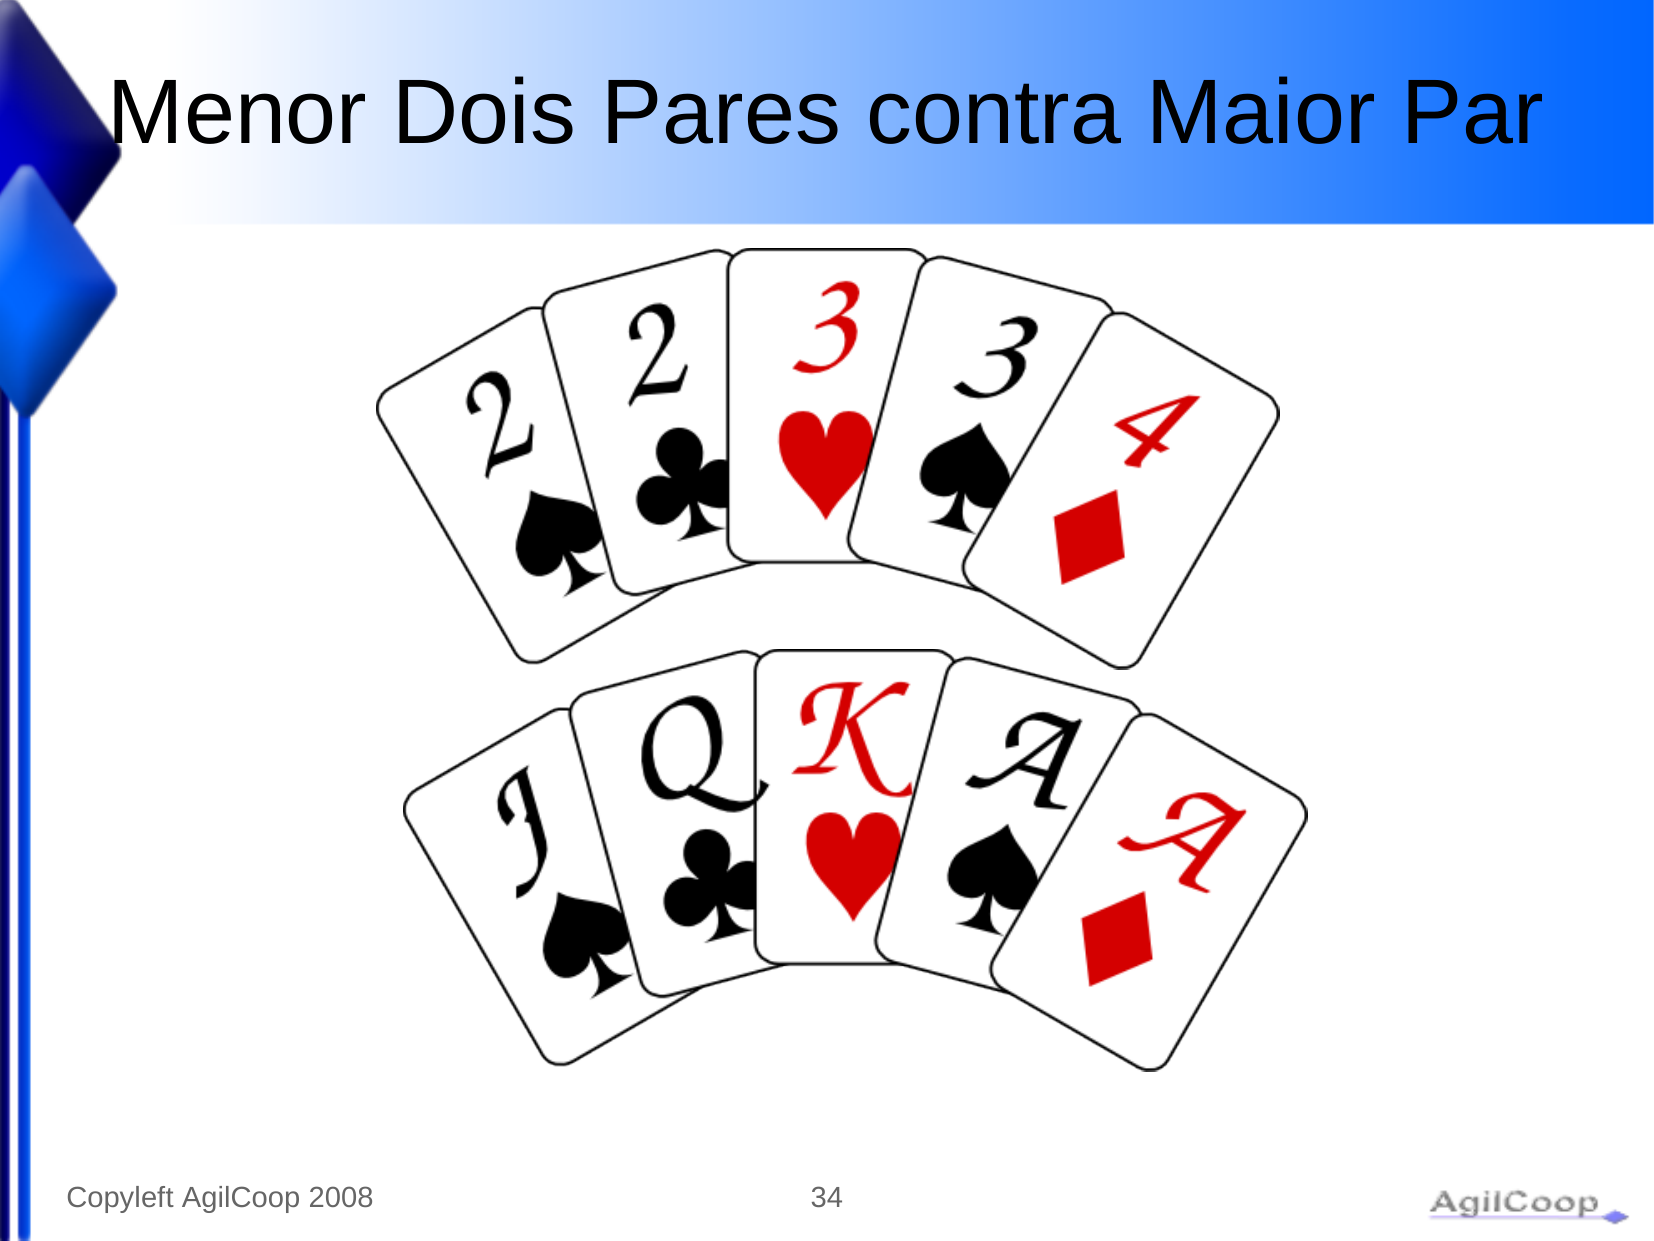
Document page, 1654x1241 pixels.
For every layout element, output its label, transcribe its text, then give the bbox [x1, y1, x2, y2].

picture [0, 0, 1654, 1241]
title Menor Dois Pares contra Maior Par [82, 8, 1571, 216]
